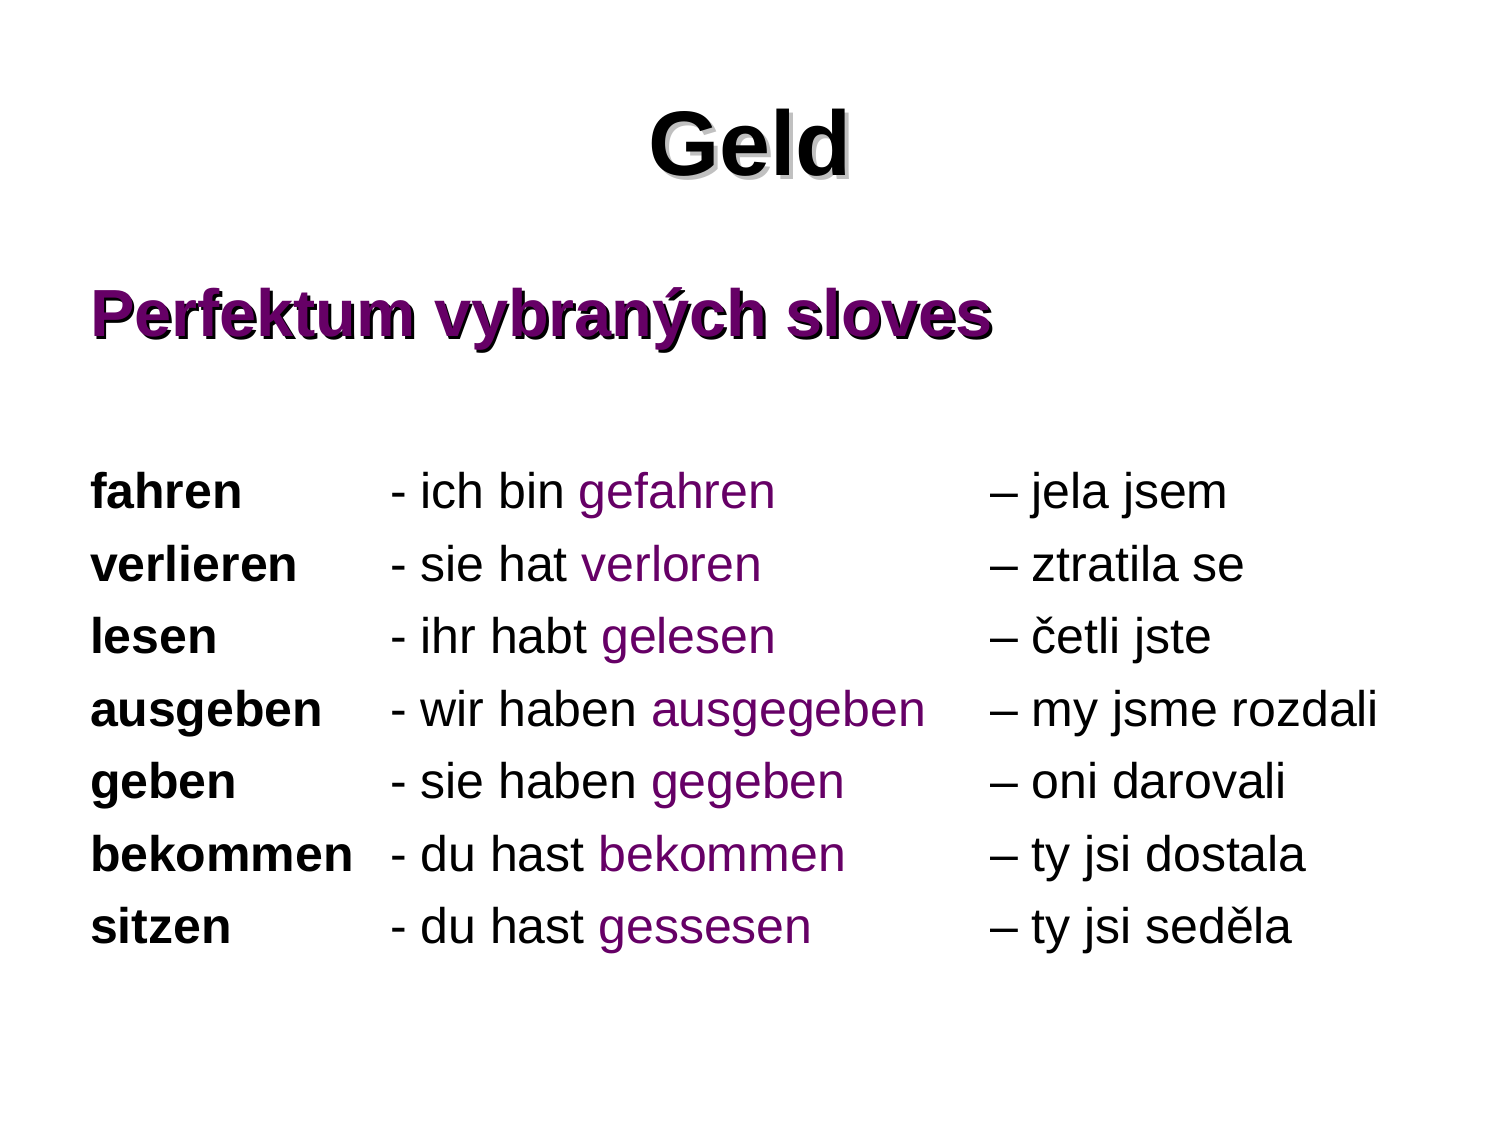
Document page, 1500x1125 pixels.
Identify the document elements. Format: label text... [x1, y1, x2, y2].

title Geld [75, 45, 1426, 233]
list Perfektum vybraných sloves fahren - ich bin gefahren – jela jsem verlieren - sie hat verloren – ztratila se lesen - ihr habt gelesen – četli jste ausgeben - wir haben ausgegeben – my jsme rozdali geben - sie haben gegeben – oni darovali bekommen - du hast bekommen – ty jsi dostala sitzen - du hast gessesen – ty jsi seděla [75, 262, 1426, 1125]
